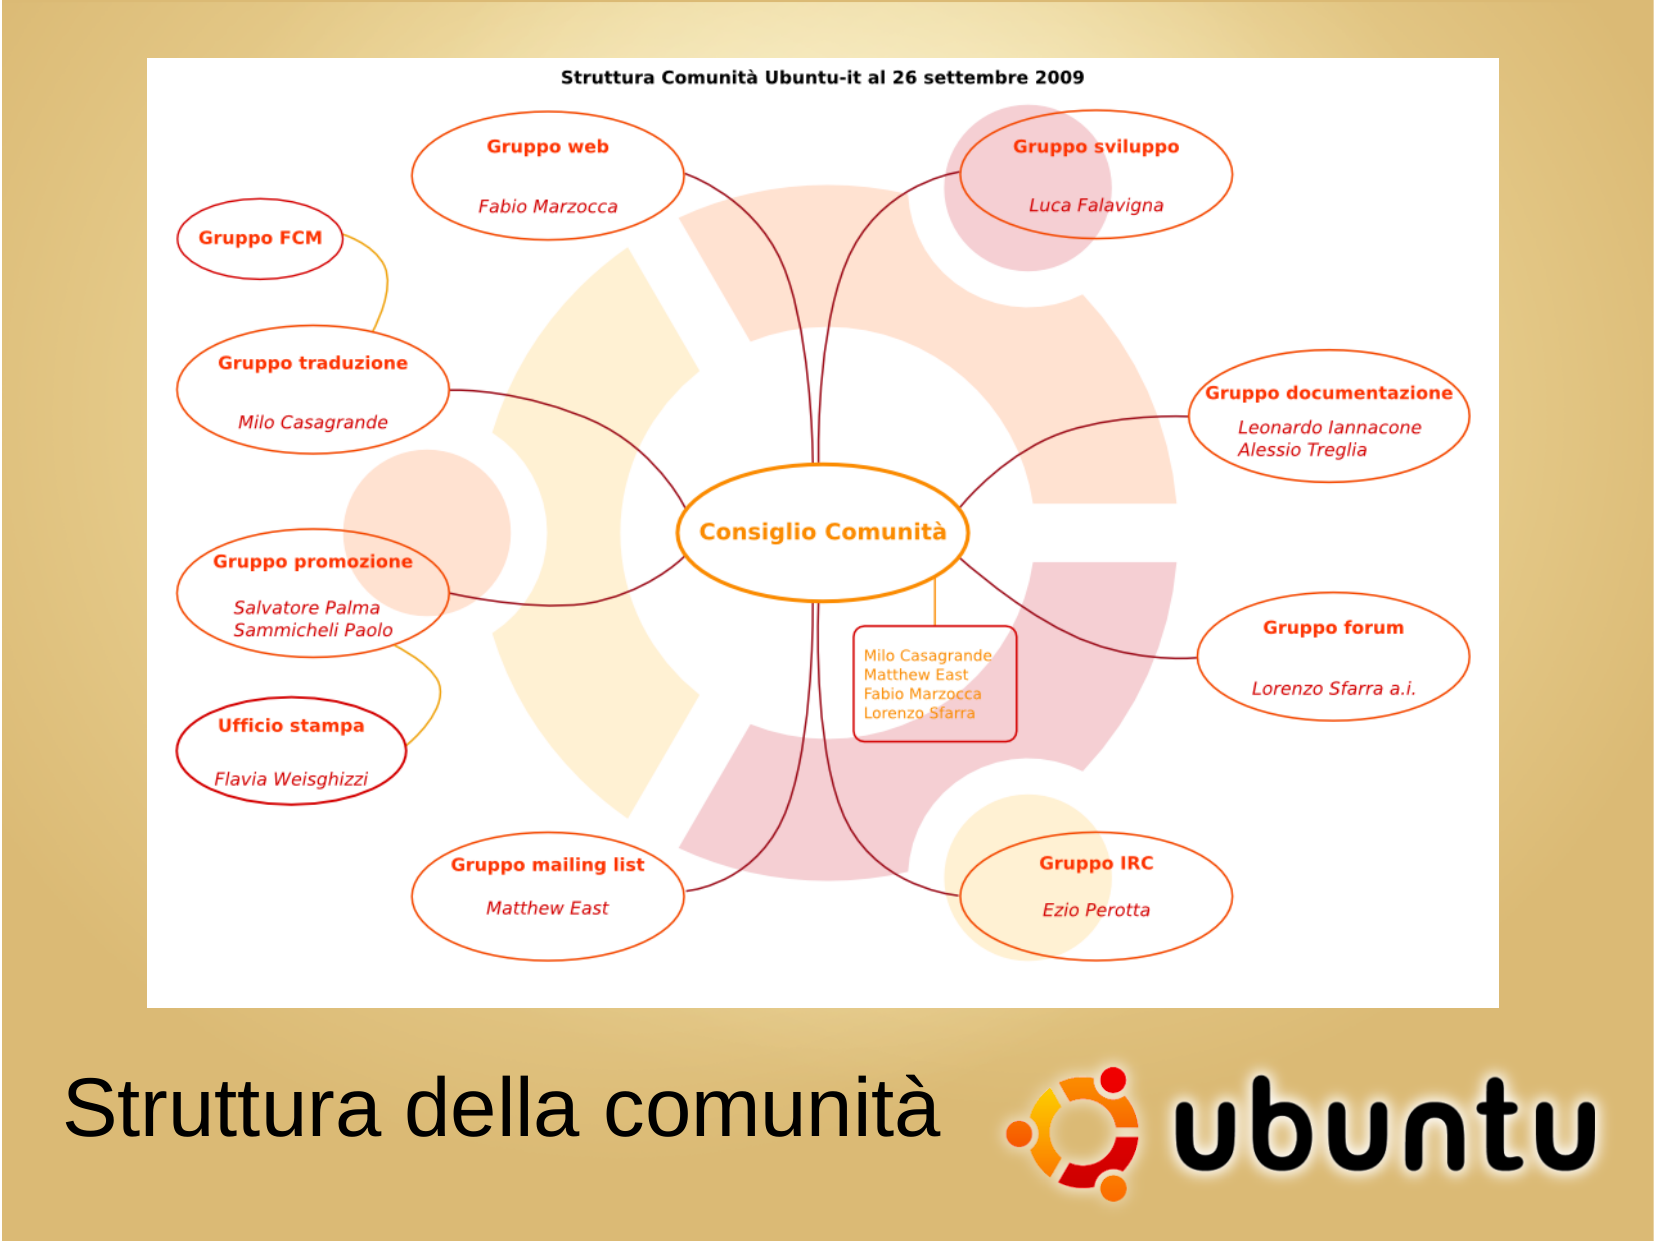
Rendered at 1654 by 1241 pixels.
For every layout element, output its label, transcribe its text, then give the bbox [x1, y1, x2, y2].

picture [2, 0, 1654, 1241]
title Struttura della comunità [29, 1033, 975, 1182]
